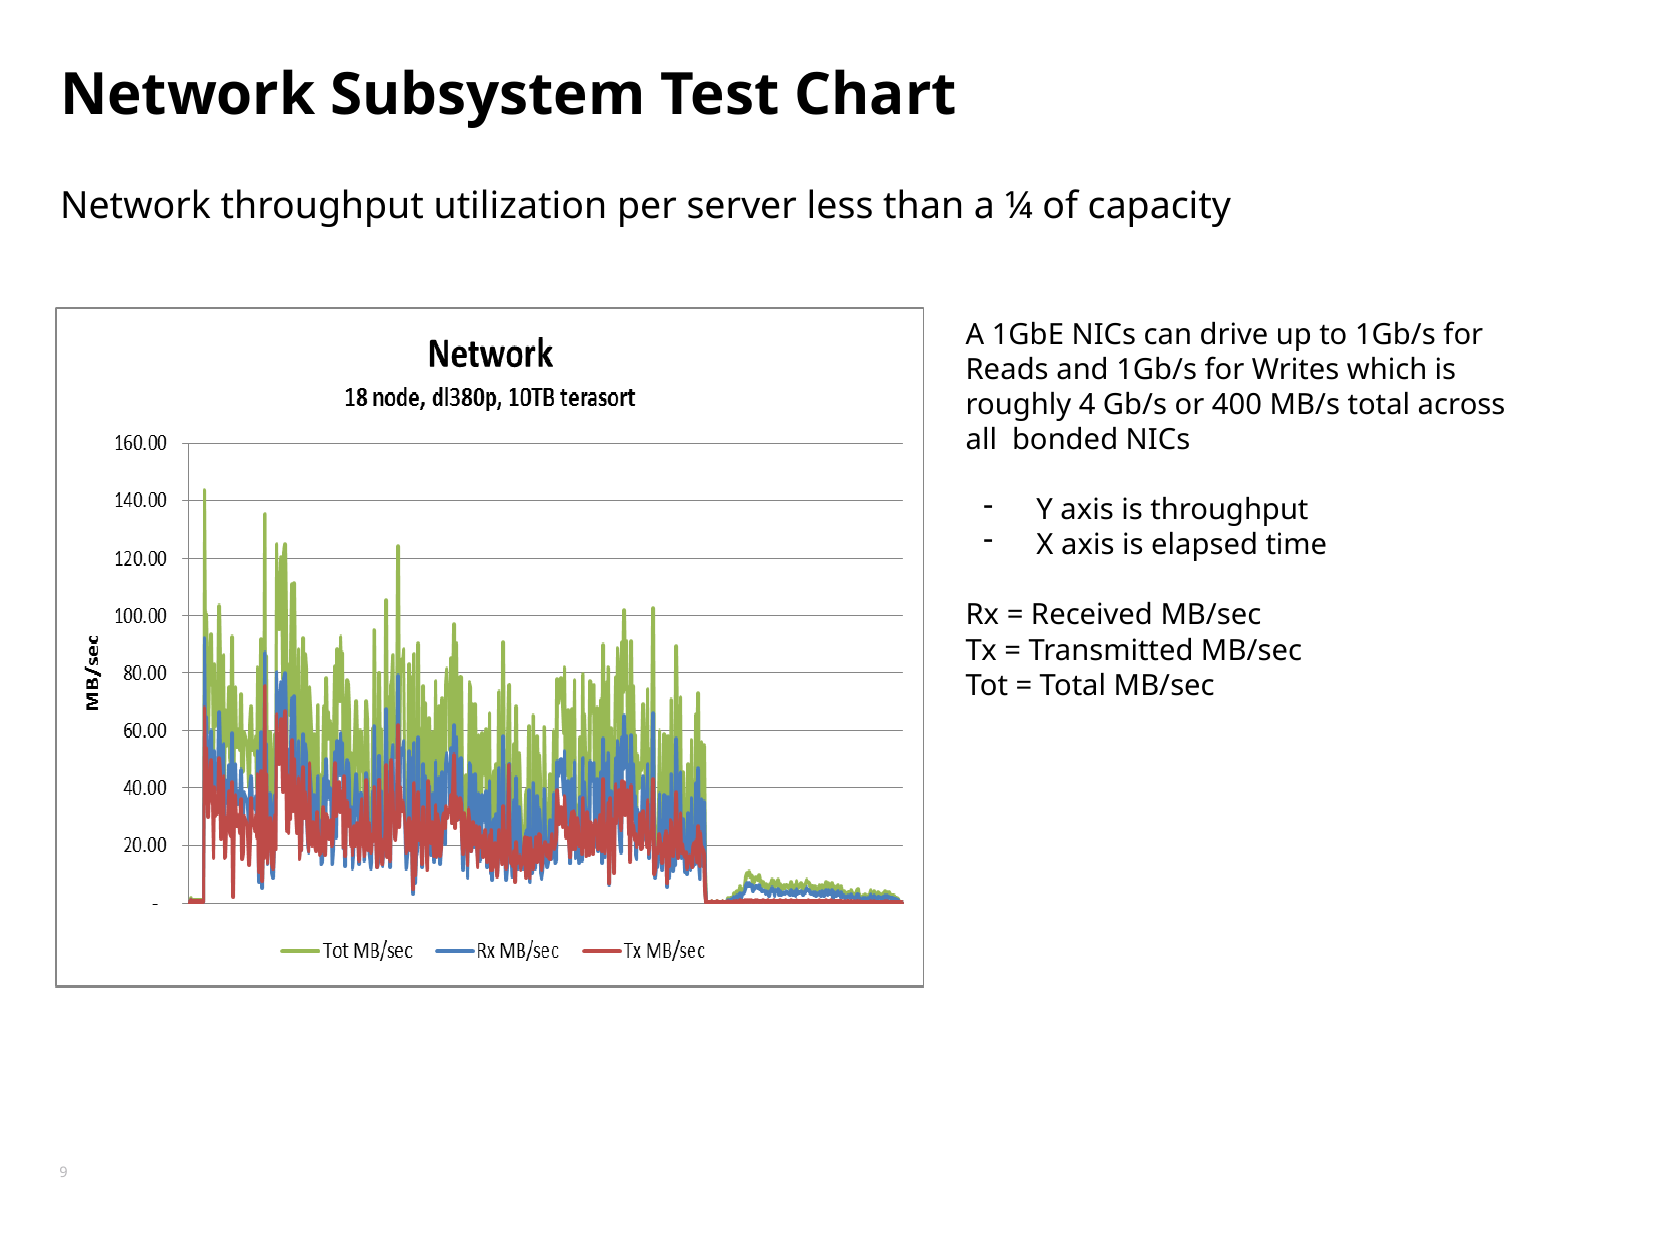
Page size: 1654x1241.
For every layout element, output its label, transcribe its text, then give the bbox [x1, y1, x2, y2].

list A 1GbE NICs can drive up to 1Gb/s for Reads and 1Gb/s for Writes which is roughly 4 Gb/s or 400 MB/s total across all bonded NICs Y axis is throughput X axis is elapsed time Rx = Received MB/sec Tx = Transmitted MB/sec Tot = Total MB/sec [950, 307, 1542, 988]
subtitle Network throughput utilization per server less than a ¼ of capacity [59, 181, 1528, 248]
picture [55, 307, 924, 988]
title Network Subsystem Test Chart [59, 56, 1528, 161]
